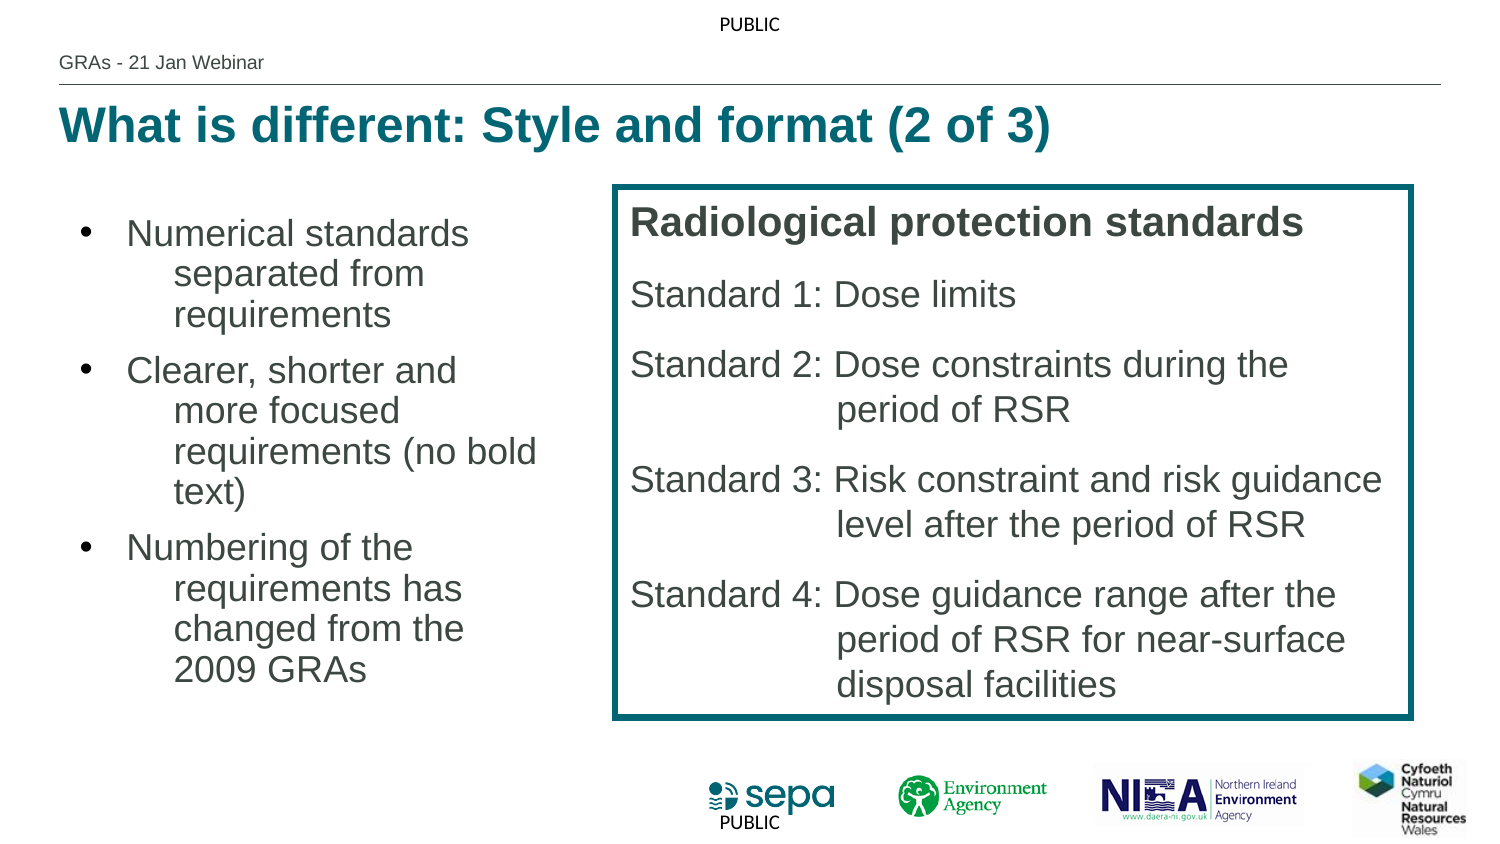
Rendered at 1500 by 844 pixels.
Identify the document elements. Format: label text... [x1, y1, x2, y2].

list GRAs - 21 Jan Webinar [58, 53, 401, 75]
text_box Radiological protection standards Standard 1: Dose limits Standard 2: Dose constraints during the period of RSR Standard 3: Risk constraint and risk guidance level after the period of RSR Standard 4: Dose guidance range after the period of RSR for near-surface disposal facilities [614, 187, 1411, 718]
list What is different: Style and format (2 of 3) [59, 99, 1442, 163]
text_box Numerical standards separated from requirements Clearer, shorter and more focused requirements (no bold text) Numbering of the requirements has changed from the 2009 GRAs [79, 213, 544, 718]
